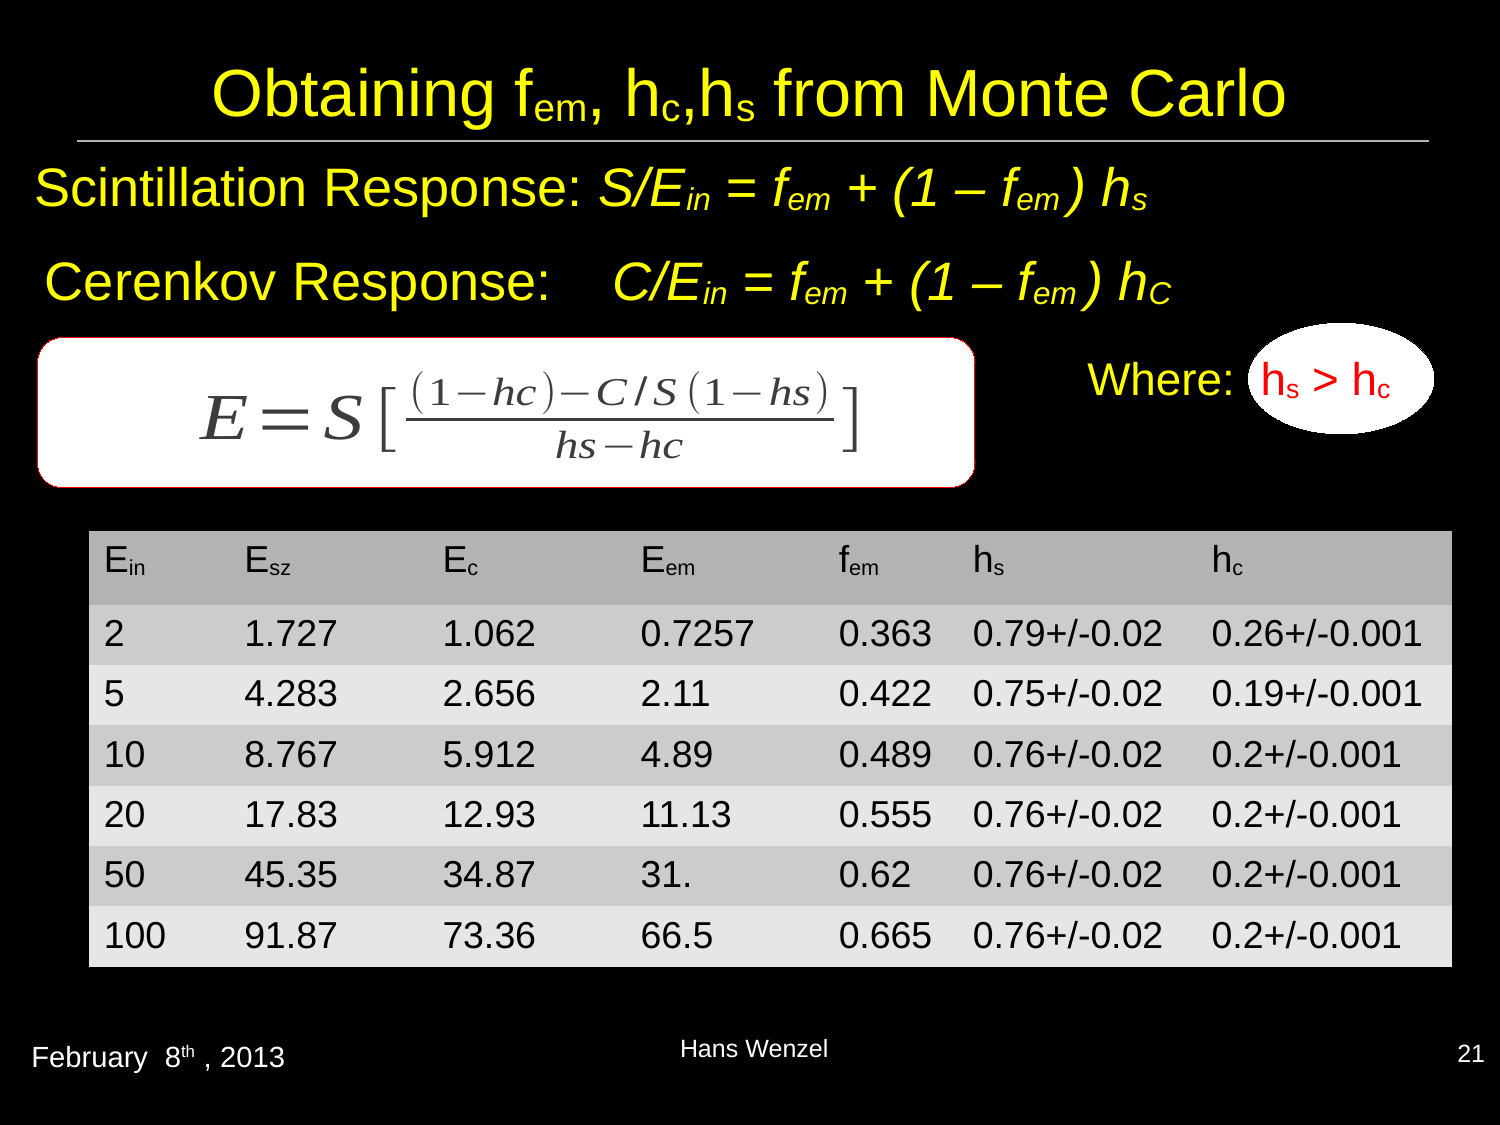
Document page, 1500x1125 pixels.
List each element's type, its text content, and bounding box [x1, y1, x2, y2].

table_cell 1.062 [428, 605, 626, 665]
text_box Where: hs > hc [1050, 323, 1428, 451]
table_cell 0.2+/-0.001 [1197, 906, 1452, 967]
table_cell 10 [89, 725, 230, 786]
table_cell 17.83 [230, 786, 428, 846]
title Obtaining fem, hc,hs from Monte Carlo [75, 0, 1425, 188]
table_cell 2.11 [626, 665, 824, 725]
text_box Scintillation Response: S/Ein = fem + (1 – fem ) hs [19, 149, 1163, 244]
table_cell 0.489 [824, 725, 958, 786]
table_cell 91.87 [230, 906, 428, 967]
table_cell 2.656 [428, 665, 626, 725]
table_header hc [1197, 531, 1452, 605]
table_cell 0.665 [824, 906, 958, 967]
table_cell 0.363 [824, 605, 958, 665]
table_header hs [958, 531, 1197, 605]
table_cell 73.36 [428, 906, 626, 967]
table_cell 0.555 [824, 786, 958, 846]
table_cell 0.76+/-0.02 [958, 725, 1197, 786]
table_cell 31. [626, 846, 824, 906]
table_cell 45.35 [230, 846, 428, 906]
text_box [1428, 357, 1435, 400]
table_cell 0.76+/-0.02 [958, 906, 1197, 967]
table_cell 66.5 [626, 906, 824, 967]
chart [187, 368, 870, 467]
table_cell 0.7257 [626, 605, 824, 665]
table_cell 0.2+/-0.001 [1197, 725, 1452, 786]
table_cell 5 [89, 665, 230, 725]
table_header Ein [89, 531, 230, 605]
table_cell 0.2+/-0.001 [1197, 846, 1452, 906]
table_cell 100 [89, 906, 230, 967]
table_cell 0.79+/-0.02 [958, 605, 1197, 665]
table_cell 50 [89, 846, 230, 906]
table_header fem [824, 531, 958, 605]
table_cell 4.89 [626, 725, 824, 786]
table_cell 8.767 [230, 725, 428, 786]
table_cell 1.727 [230, 605, 428, 665]
table_cell 4.283 [230, 665, 428, 725]
table_cell 20 [89, 786, 230, 846]
table_cell 0.75+/-0.02 [958, 665, 1197, 725]
table_cell 0.76+/-0.02 [958, 786, 1197, 846]
table_cell 12.93 [428, 786, 626, 846]
table_cell 0.2+/-0.001 [1197, 786, 1452, 846]
table_cell 0.76+/-0.02 [958, 846, 1197, 906]
text_box [37, 337, 976, 488]
table_header Ec [428, 531, 626, 605]
table_cell 0.62 [824, 846, 958, 906]
table_cell 5.912 [428, 725, 626, 786]
table_header Eem [626, 531, 824, 605]
table_header Esz [230, 531, 428, 605]
table_cell 34.87 [428, 846, 626, 906]
table_cell 0.19+/-0.001 [1197, 665, 1452, 725]
table_cell 2 [89, 605, 230, 665]
table_cell 0.26+/-0.001 [1197, 605, 1452, 665]
text_box Cerenkov Response: C/Ein = fem + (1 – fem ) hC [30, 244, 1268, 338]
table_cell 0.422 [824, 665, 958, 725]
table_cell 11.13 [626, 786, 824, 846]
